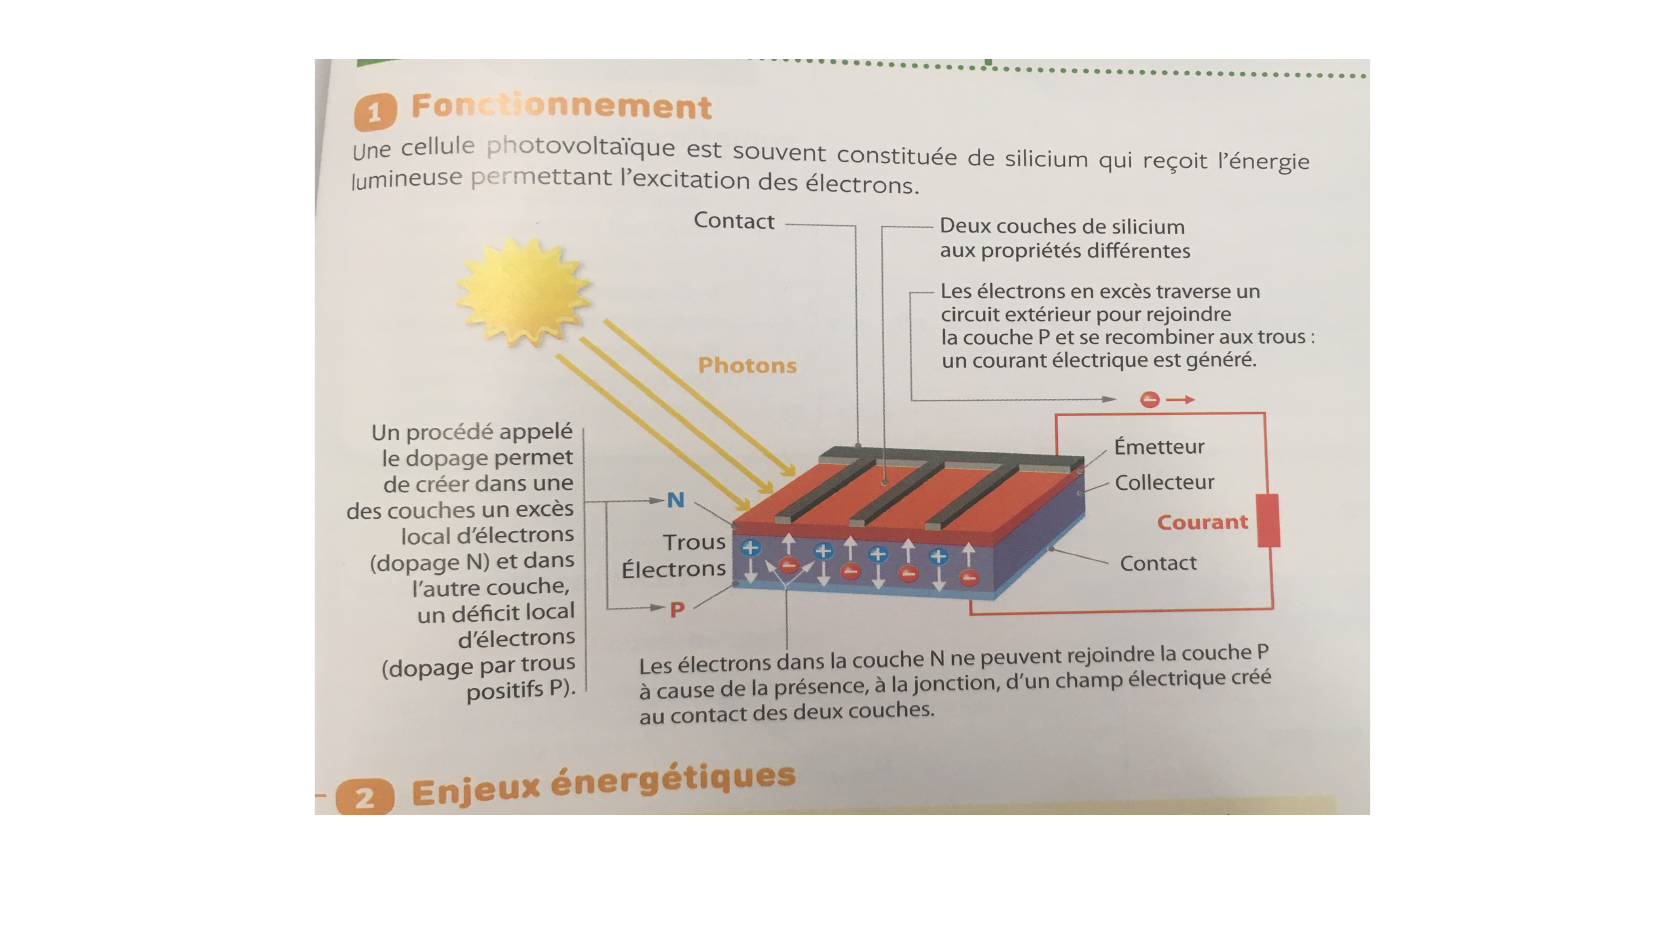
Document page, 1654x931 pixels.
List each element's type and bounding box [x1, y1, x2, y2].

picture [314, 59, 1371, 815]
